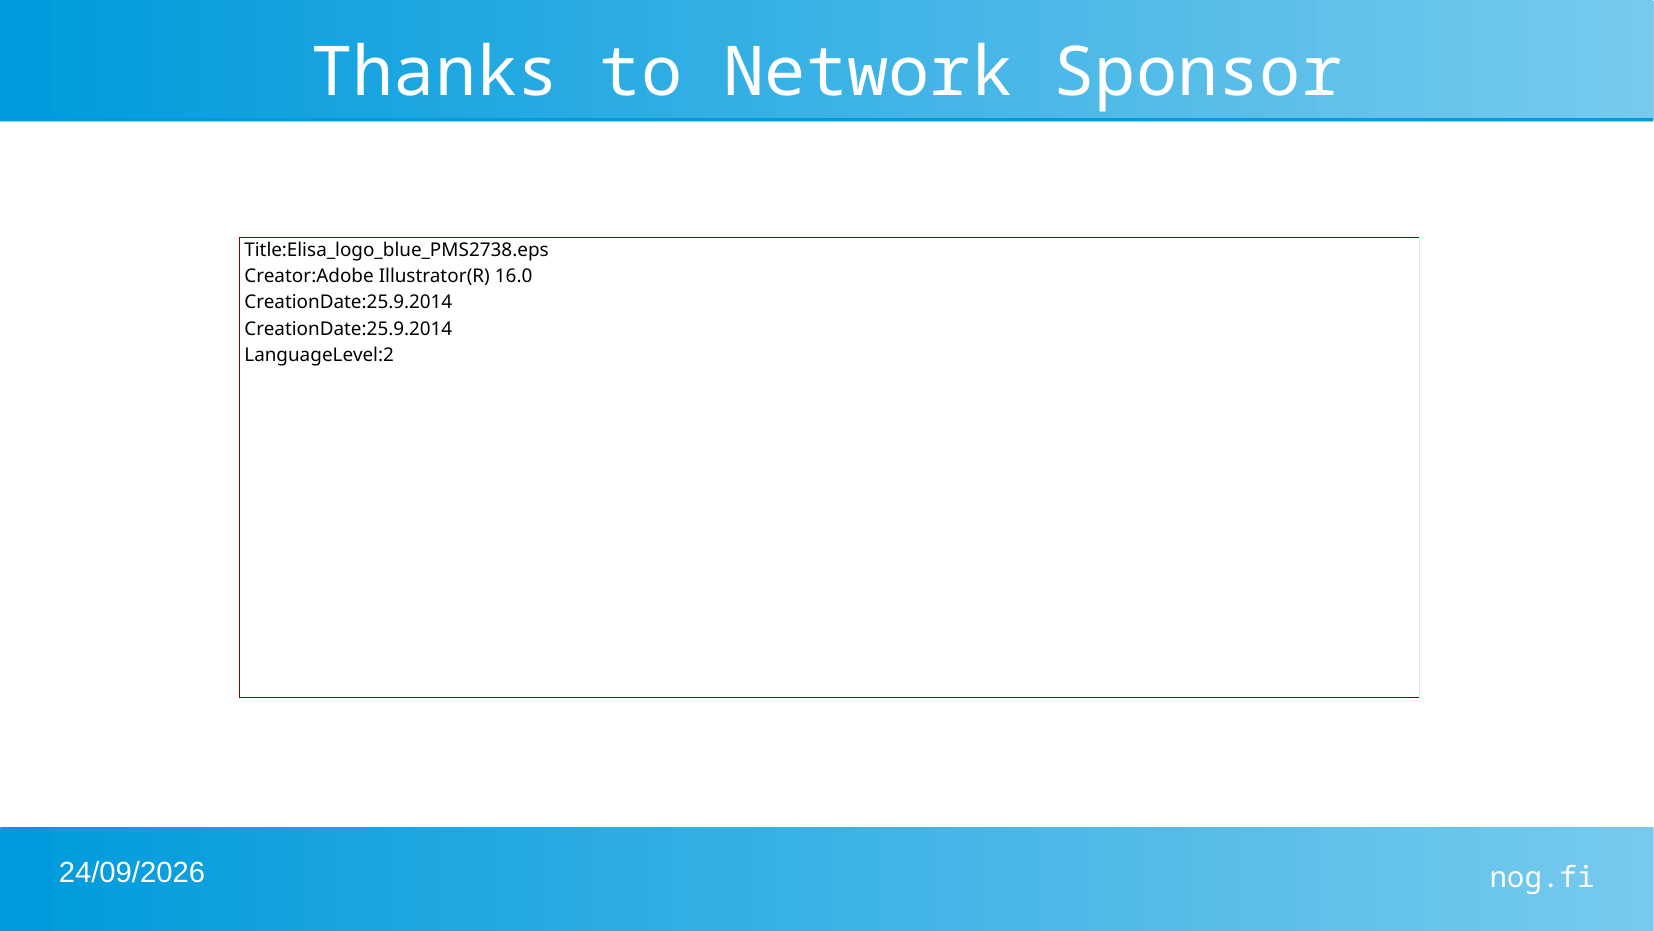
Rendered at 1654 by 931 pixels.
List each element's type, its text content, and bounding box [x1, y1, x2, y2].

title Thanks to Network Sponsor [59, 26, 1595, 112]
picture [237, 235, 1420, 698]
